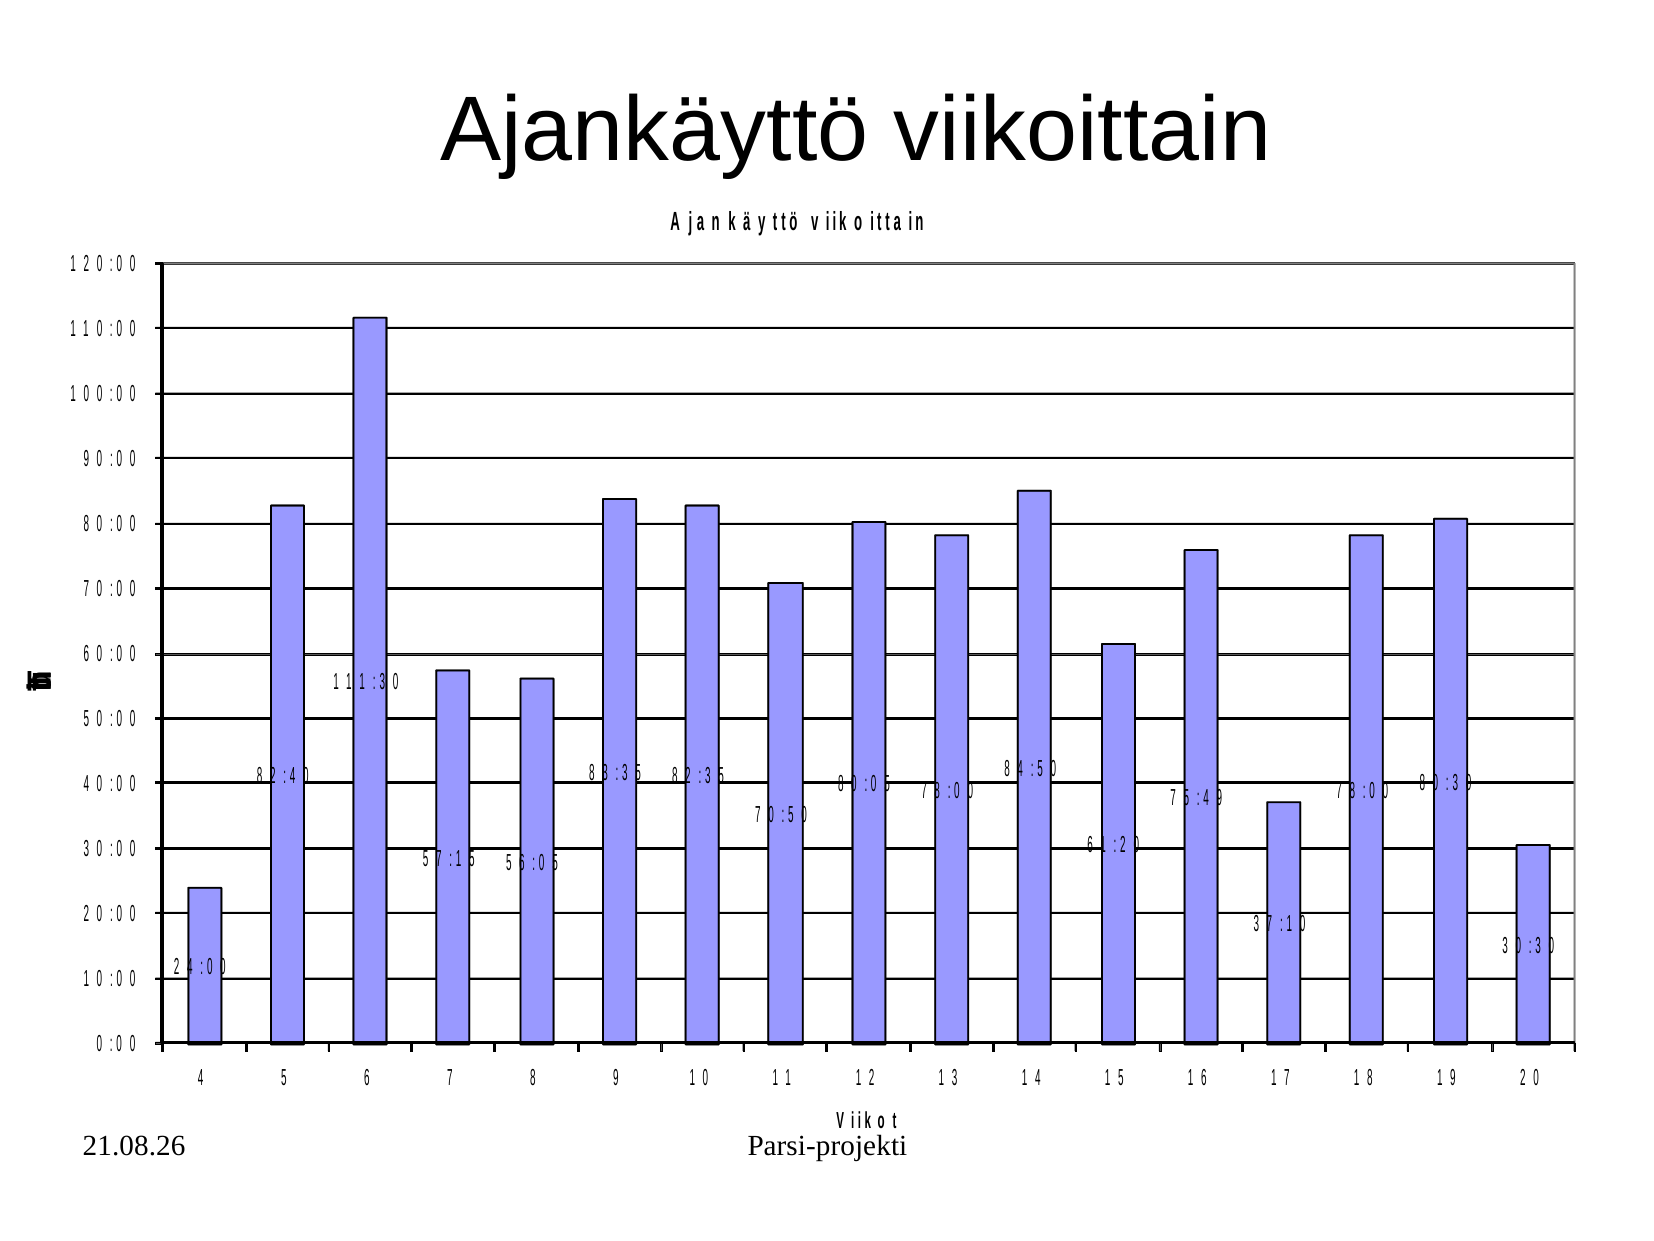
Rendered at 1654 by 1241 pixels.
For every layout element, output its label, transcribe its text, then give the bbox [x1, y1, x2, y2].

title Ajankäyttö viikoittain [112, 32, 1601, 226]
picture [0, 187, 1600, 1162]
